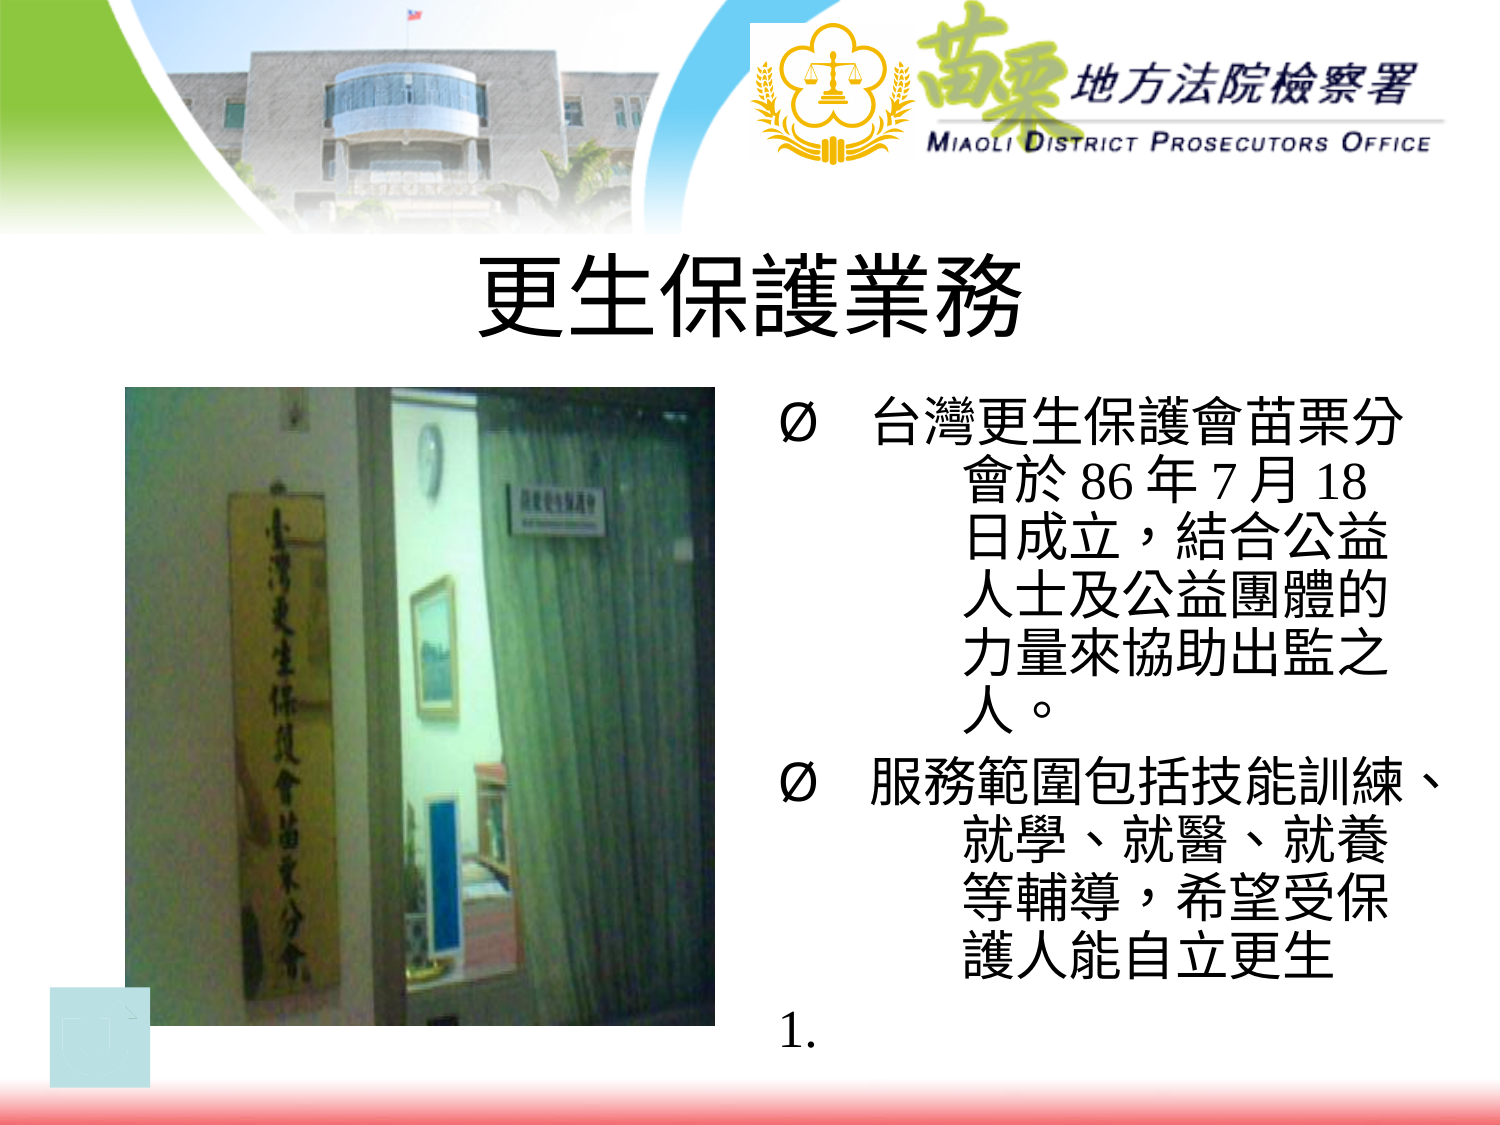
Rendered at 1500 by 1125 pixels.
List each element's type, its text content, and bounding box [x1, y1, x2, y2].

title 更生保護業務 [75, 200, 1426, 388]
list 台灣更生保護會苗栗分會於86年7月18日成立，結合公益人士及公益團體的力量來協助出監之人。 服務範圍包括技能訓練、就學、就醫、就養等輔導，希望受保護人能自立更生 [762, 387, 1426, 1038]
picture [125, 387, 715, 1026]
text_box [49, 987, 151, 1088]
